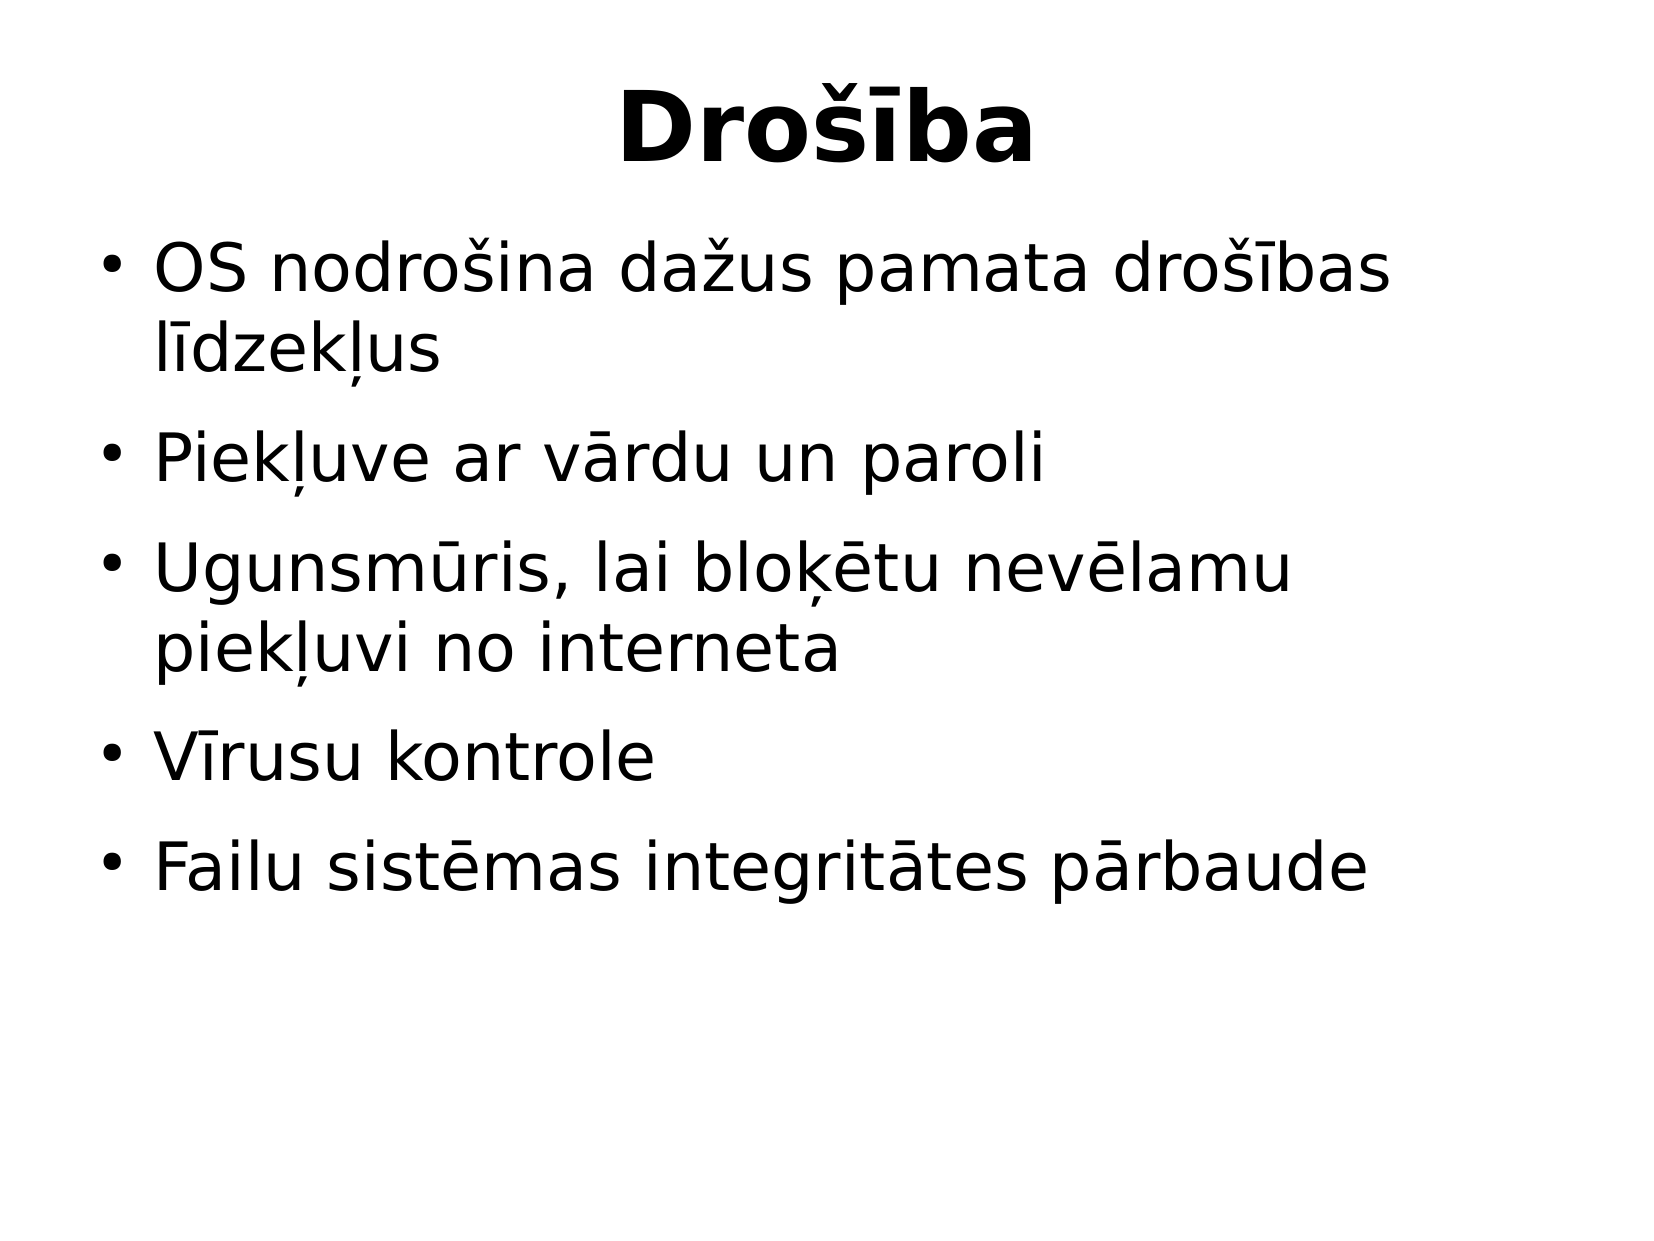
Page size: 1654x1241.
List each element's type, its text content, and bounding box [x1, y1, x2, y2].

title Drošība [82, 49, 1571, 196]
list OS nodrošina dažus pamata drošības līdzekļus Piekļuve ar vārdu un paroli Ugunsmūris, lai bloķētu nevēlamu piekļuvi no interneta Vīrusu kontrole Failu sistēmas integritātes pārbaude [82, 225, 1538, 1186]
